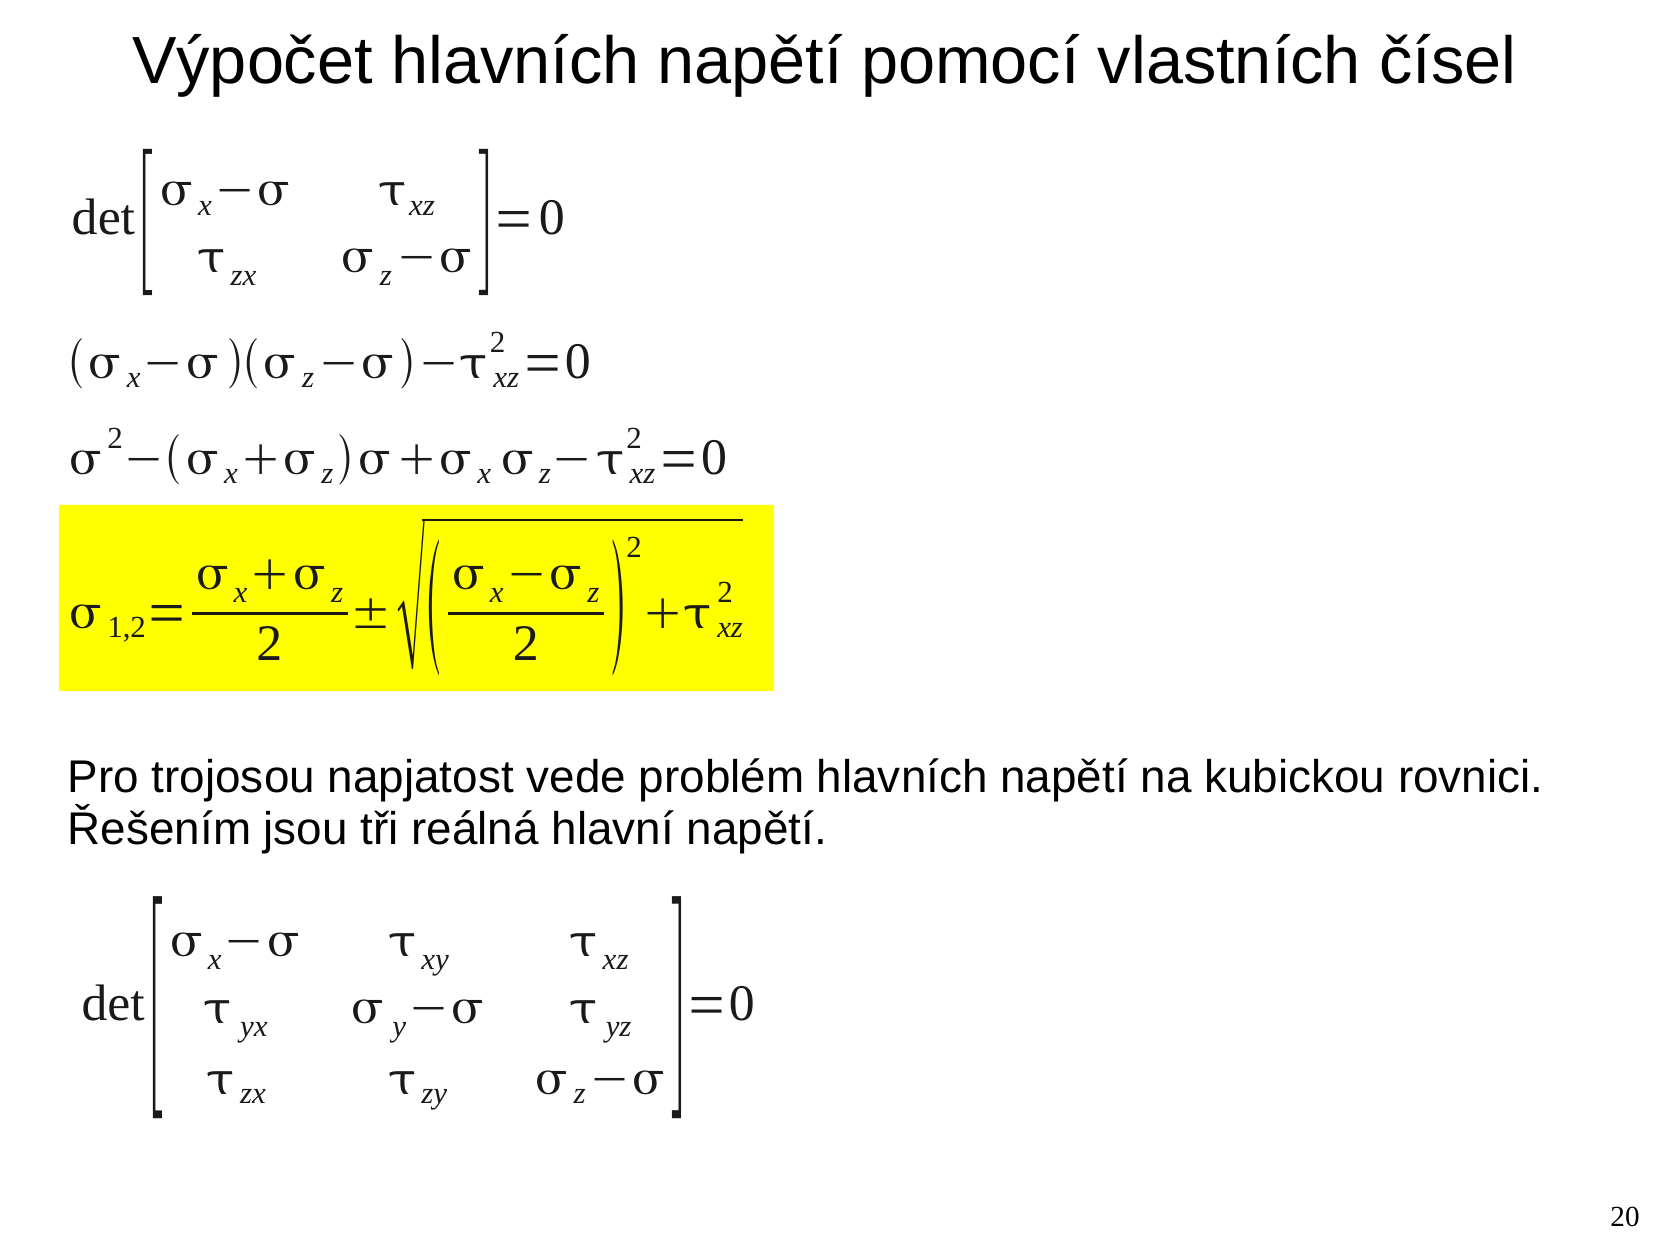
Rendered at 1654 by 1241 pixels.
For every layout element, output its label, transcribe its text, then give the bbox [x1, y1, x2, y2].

chart [48, 147, 757, 680]
title Výpočet hlavních napětí pomocí vlastních čísel [37, 8, 1613, 113]
chart [59, 895, 769, 1123]
text_box Pro trojosou napjatost vede problém hlavních napětí na kubickou rovnici. Řešením jsou tři reálná hlavní napětí. [53, 744, 1589, 873]
text_box [58, 504, 774, 691]
